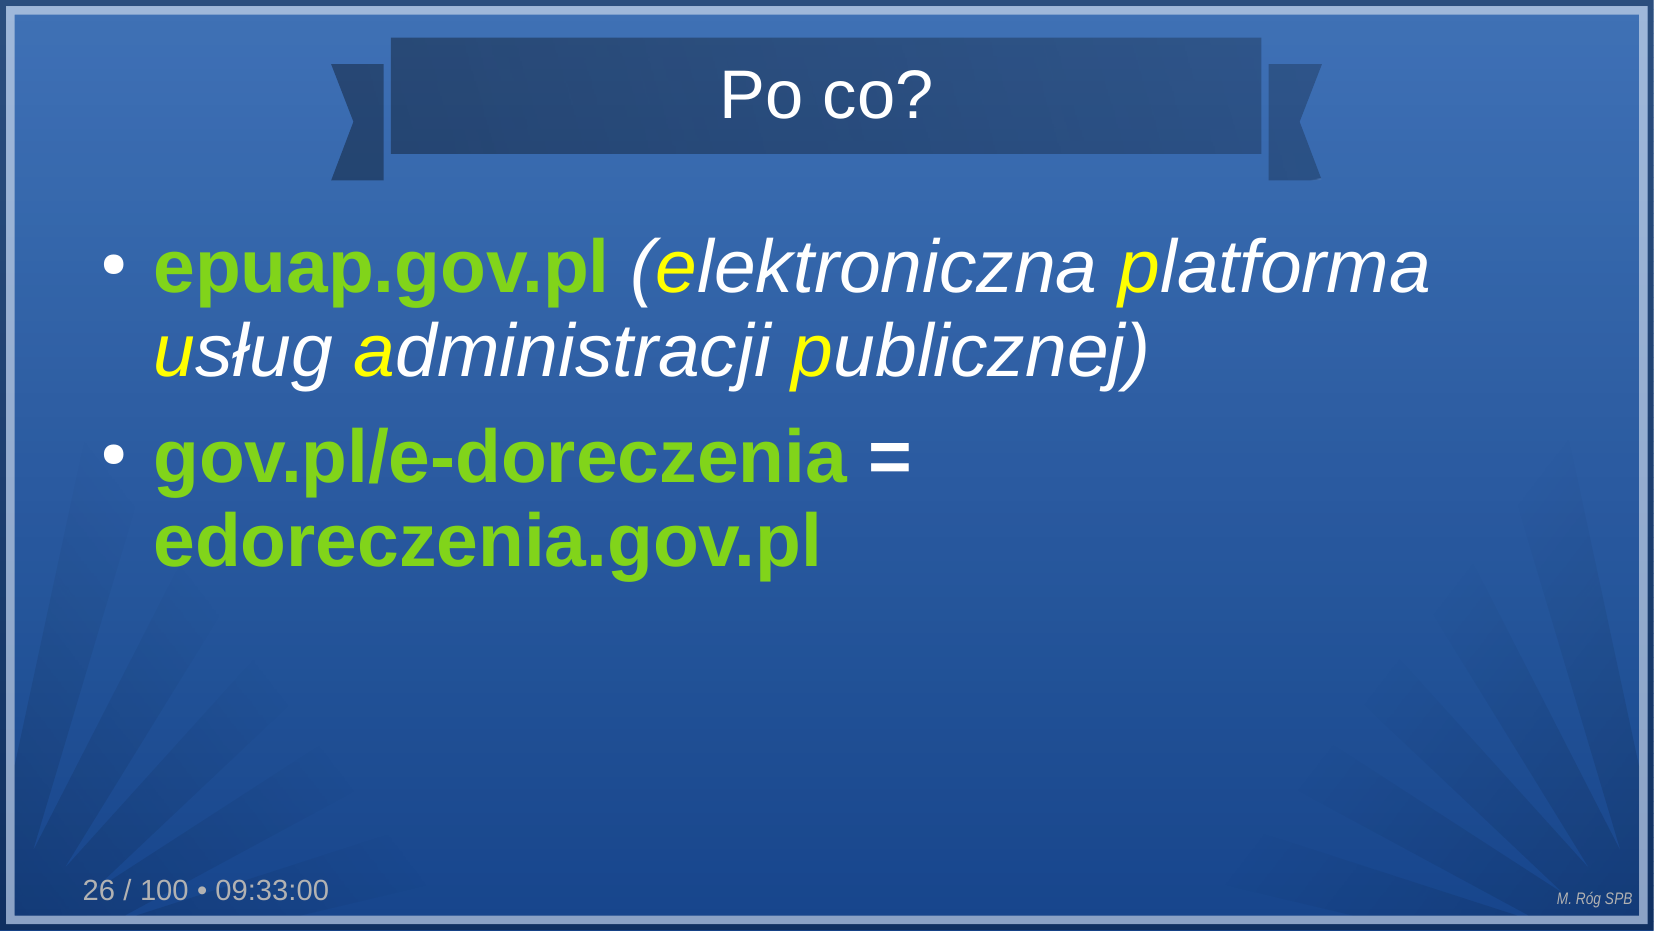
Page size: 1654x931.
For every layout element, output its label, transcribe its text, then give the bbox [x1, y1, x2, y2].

title Po co? [389, 35, 1264, 154]
list epuap.gov.pl (elektroniczna platforma usług administracji publicznej) gov.pl/e-doreczenia = edoreczenia.gov.pl [82, 224, 1571, 848]
